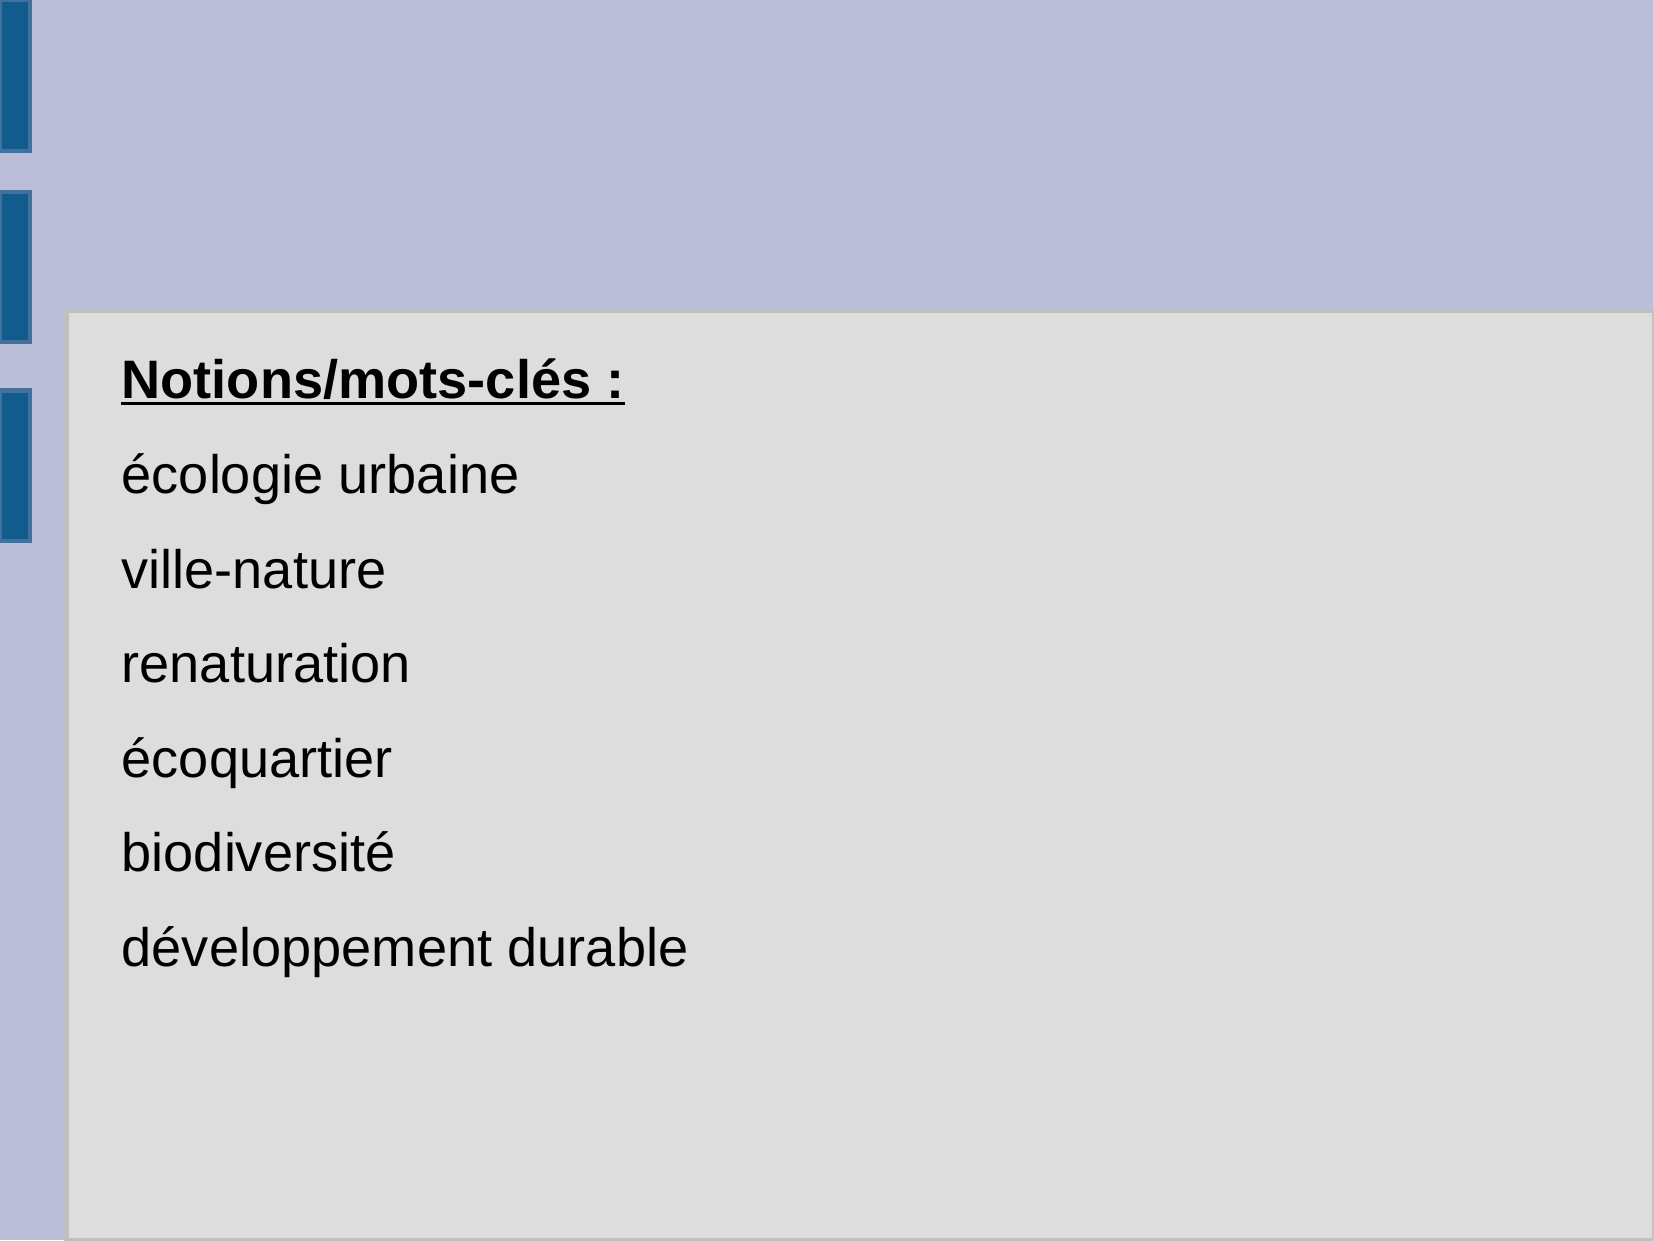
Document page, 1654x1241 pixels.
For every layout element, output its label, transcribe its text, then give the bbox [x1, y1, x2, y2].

list Notions/mots-clés : écologie urbaine ville-nature renaturation écoquartier biodiversité développement durable [121, 344, 1534, 1127]
